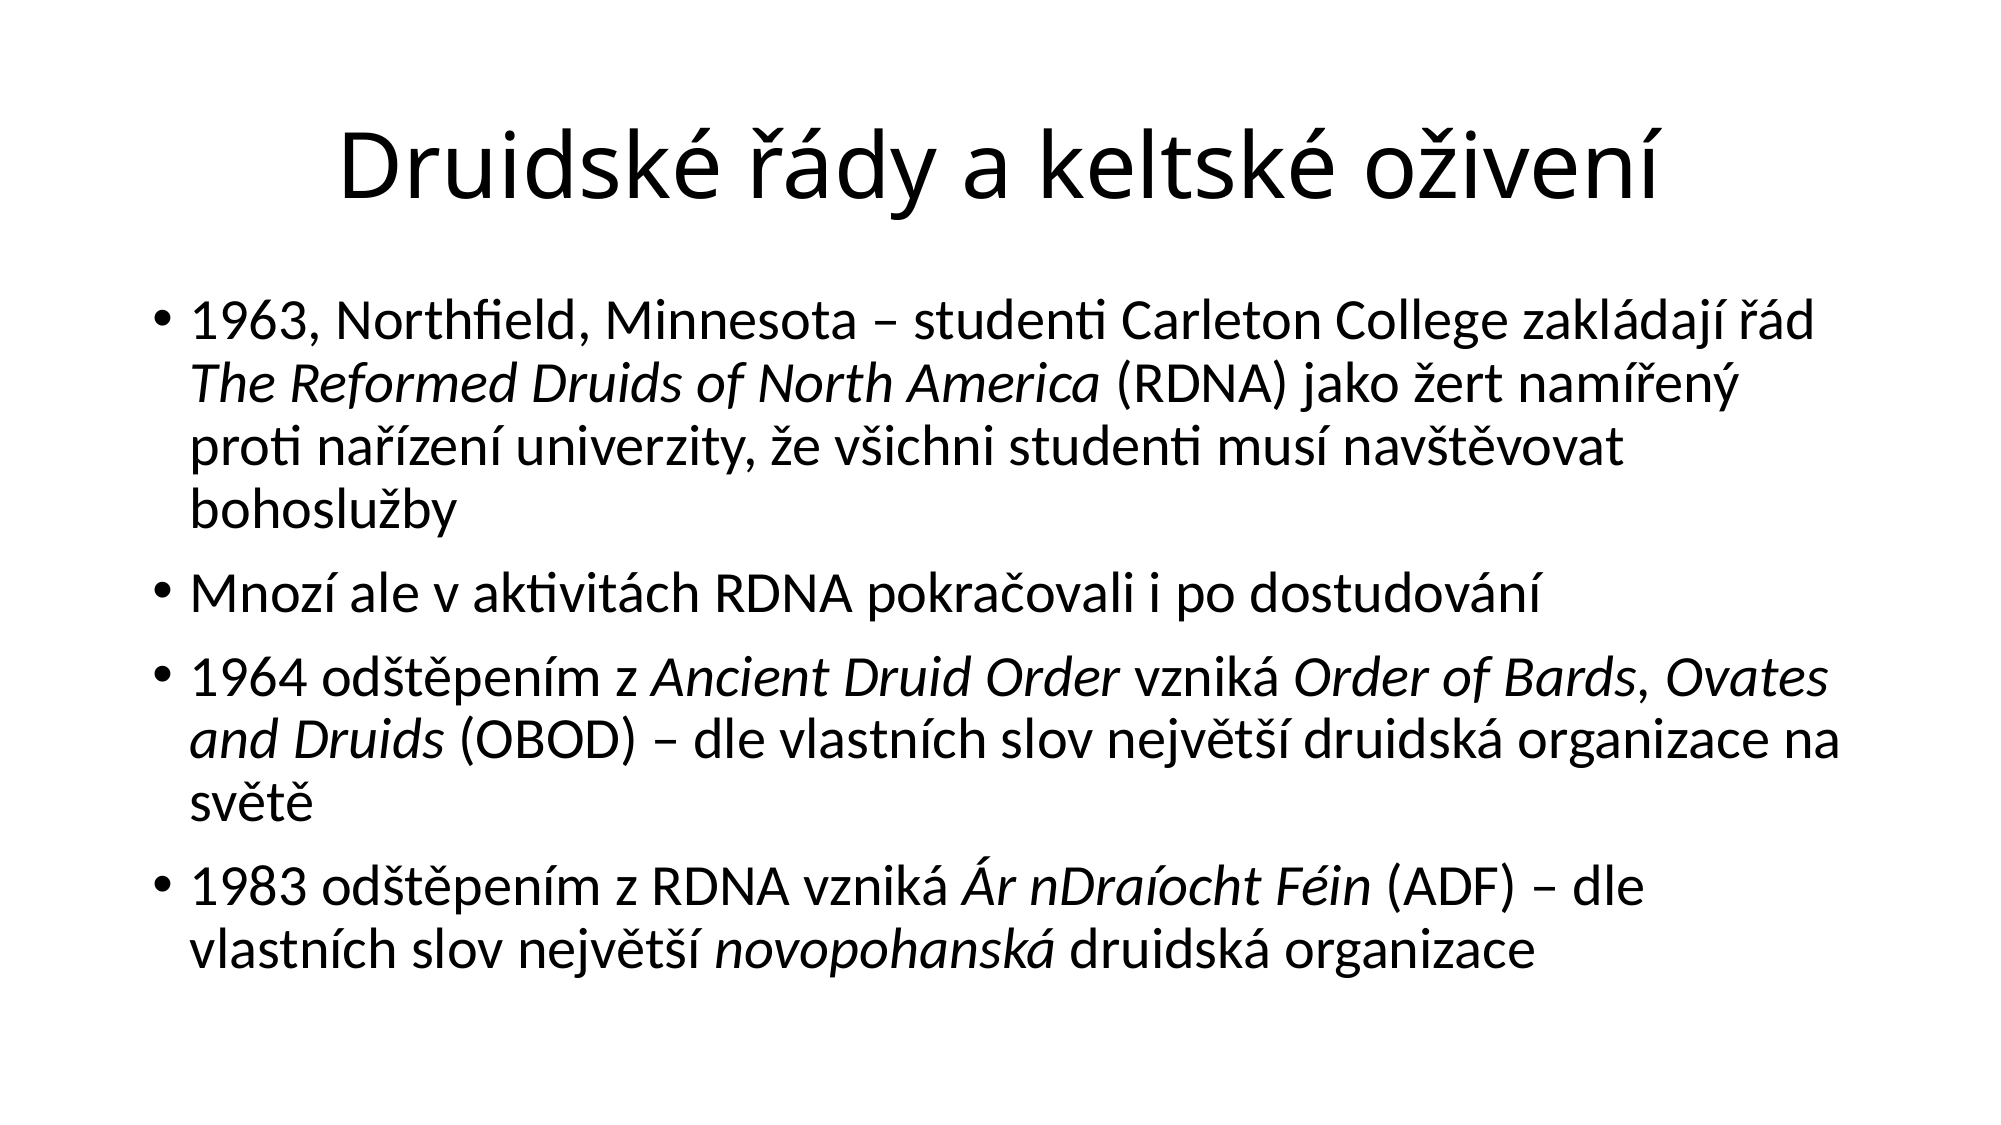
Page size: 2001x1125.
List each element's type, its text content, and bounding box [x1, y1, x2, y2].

list 1963, Northfield, Minnesota – studenti Carleton College zakládají řád The Reformed Druids of North America (RDNA) jako žert namířený proti nařízení univerzity, že všichni studenti musí navštěvovat bohoslužby Mnozí ale v aktivitách RDNA pokračovali i po dostudování 1964 odštěpením z Ancient Druid Order vzniká Order of Bards, Ovates and Druids (OBOD) – dle vlastních slov největší druidská organizace na světě 1983 odštěpením z RDNA vzniká Ár nDraíocht Féin (ADF) – dle vlastních slov největší novopohanská druidská organizace [137, 281, 1863, 996]
title Druidské řády a keltské oživení [137, 59, 1863, 278]
